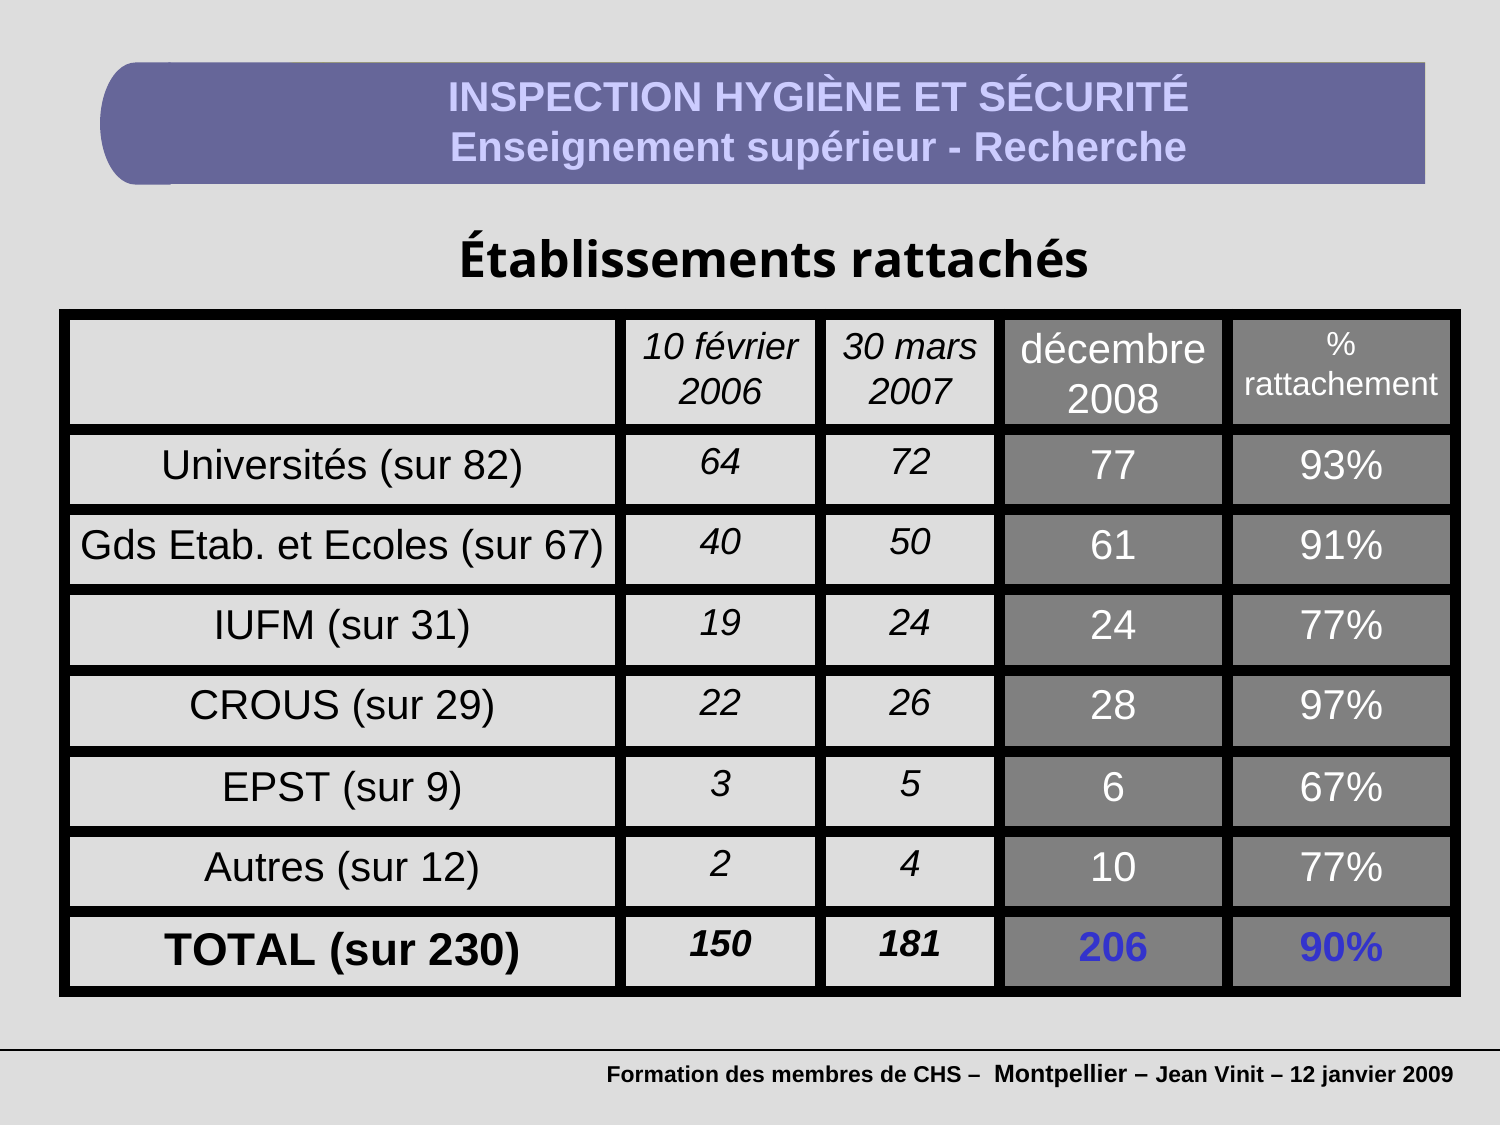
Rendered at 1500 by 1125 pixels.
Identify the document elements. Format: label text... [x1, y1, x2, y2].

table_cell 22 [626, 676, 815, 746]
table_cell 97% [1233, 676, 1450, 746]
table_cell 3 [626, 757, 815, 826]
table_header 30 mars 2007 [826, 320, 994, 424]
text_box Établissements rattachés [88, 219, 1461, 309]
table_cell 19 [626, 595, 815, 665]
table_cell TOTAL (sur 230) [70, 917, 615, 986]
table_cell 50 [826, 515, 994, 584]
table_cell 93% [1233, 435, 1450, 504]
table_cell 24 [826, 595, 994, 665]
table_header 10 février 2006 [626, 320, 815, 424]
table_cell 40 [626, 515, 815, 584]
table_cell 77 [1005, 435, 1222, 504]
table_cell 5 [826, 757, 994, 826]
table_cell 6 [1005, 757, 1222, 826]
table_cell 90% [1233, 917, 1450, 986]
table_cell 26 [826, 676, 994, 746]
table_header % rattachement [1233, 320, 1450, 424]
table_cell 91% [1233, 515, 1450, 584]
title [112, 65, 1388, 222]
table_cell 77% [1233, 837, 1450, 906]
table_cell 77% [1233, 595, 1450, 665]
table_cell 10 [1005, 837, 1222, 906]
table_cell CROUS (sur 29) [70, 676, 615, 746]
table_header [70, 320, 615, 424]
table_cell 2 [626, 837, 815, 906]
table_cell 150 [626, 917, 815, 986]
table_cell 64 [626, 435, 815, 504]
table_cell 4 [826, 837, 994, 906]
table_cell 28 [1005, 676, 1222, 746]
table_cell EPST (sur 9) [70, 757, 615, 826]
table_cell Universités (sur 82) [70, 435, 615, 504]
table_header décembre 2008 [1005, 320, 1222, 424]
table_cell 206 [1005, 917, 1222, 986]
table_cell 61 [1005, 515, 1222, 584]
table_cell Autres (sur 12) [70, 837, 615, 906]
table_cell 181 [826, 917, 994, 986]
table_cell 24 [1005, 595, 1222, 665]
table_cell IUFM (sur 31) [70, 595, 615, 665]
table_cell 72 [826, 435, 994, 504]
table_cell 67% [1233, 757, 1450, 826]
table_cell Gds Etab. et Ecoles (sur 67) [70, 515, 615, 584]
